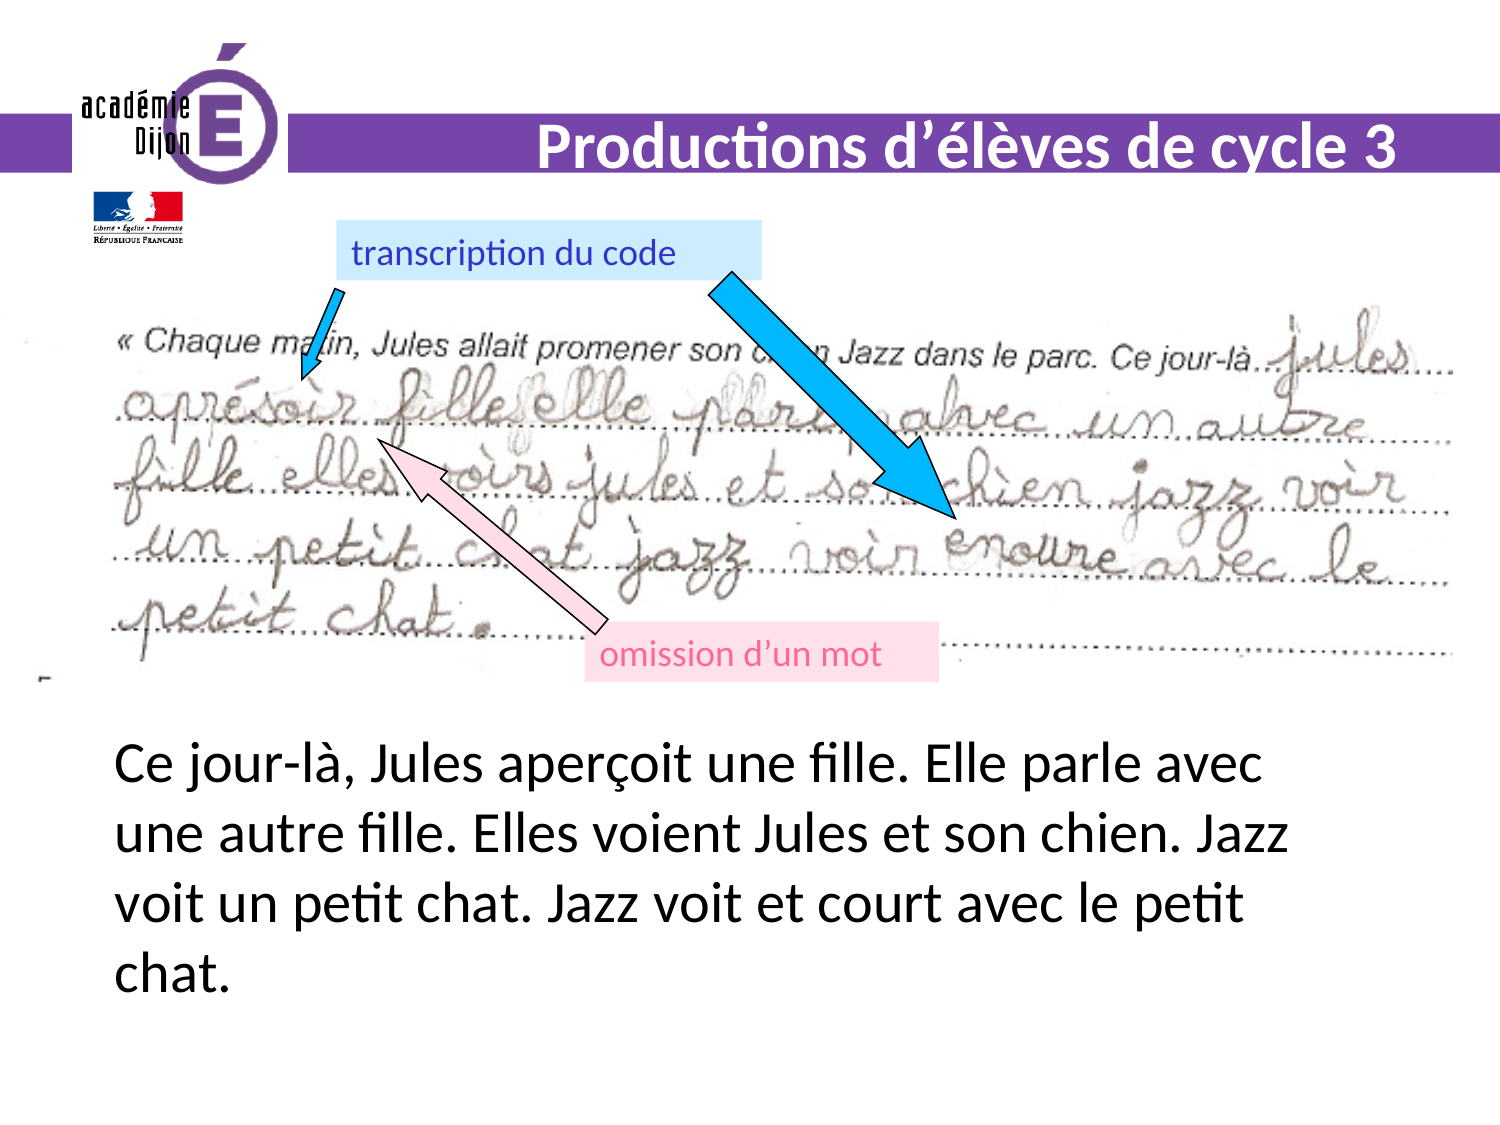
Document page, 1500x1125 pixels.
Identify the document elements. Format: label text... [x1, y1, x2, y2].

picture [82, 43, 278, 243]
text_box omission d’un mot [584, 621, 940, 683]
text_box transcription du code [336, 219, 762, 281]
text_box Productions d’élèves de cycle 3 [348, 66, 1413, 218]
text_box [378, 439, 608, 635]
text_box Ce jour-là, Jules aperçoit une fille. Elle parle avec une autre fille. Elles voient Jules et son chien. Jazz voit un petit chat. Jazz voit et court avec le petit chat. [100, 716, 1377, 1022]
picture [0, 302, 1453, 682]
text_box [708, 271, 956, 519]
text_box [301, 288, 345, 380]
